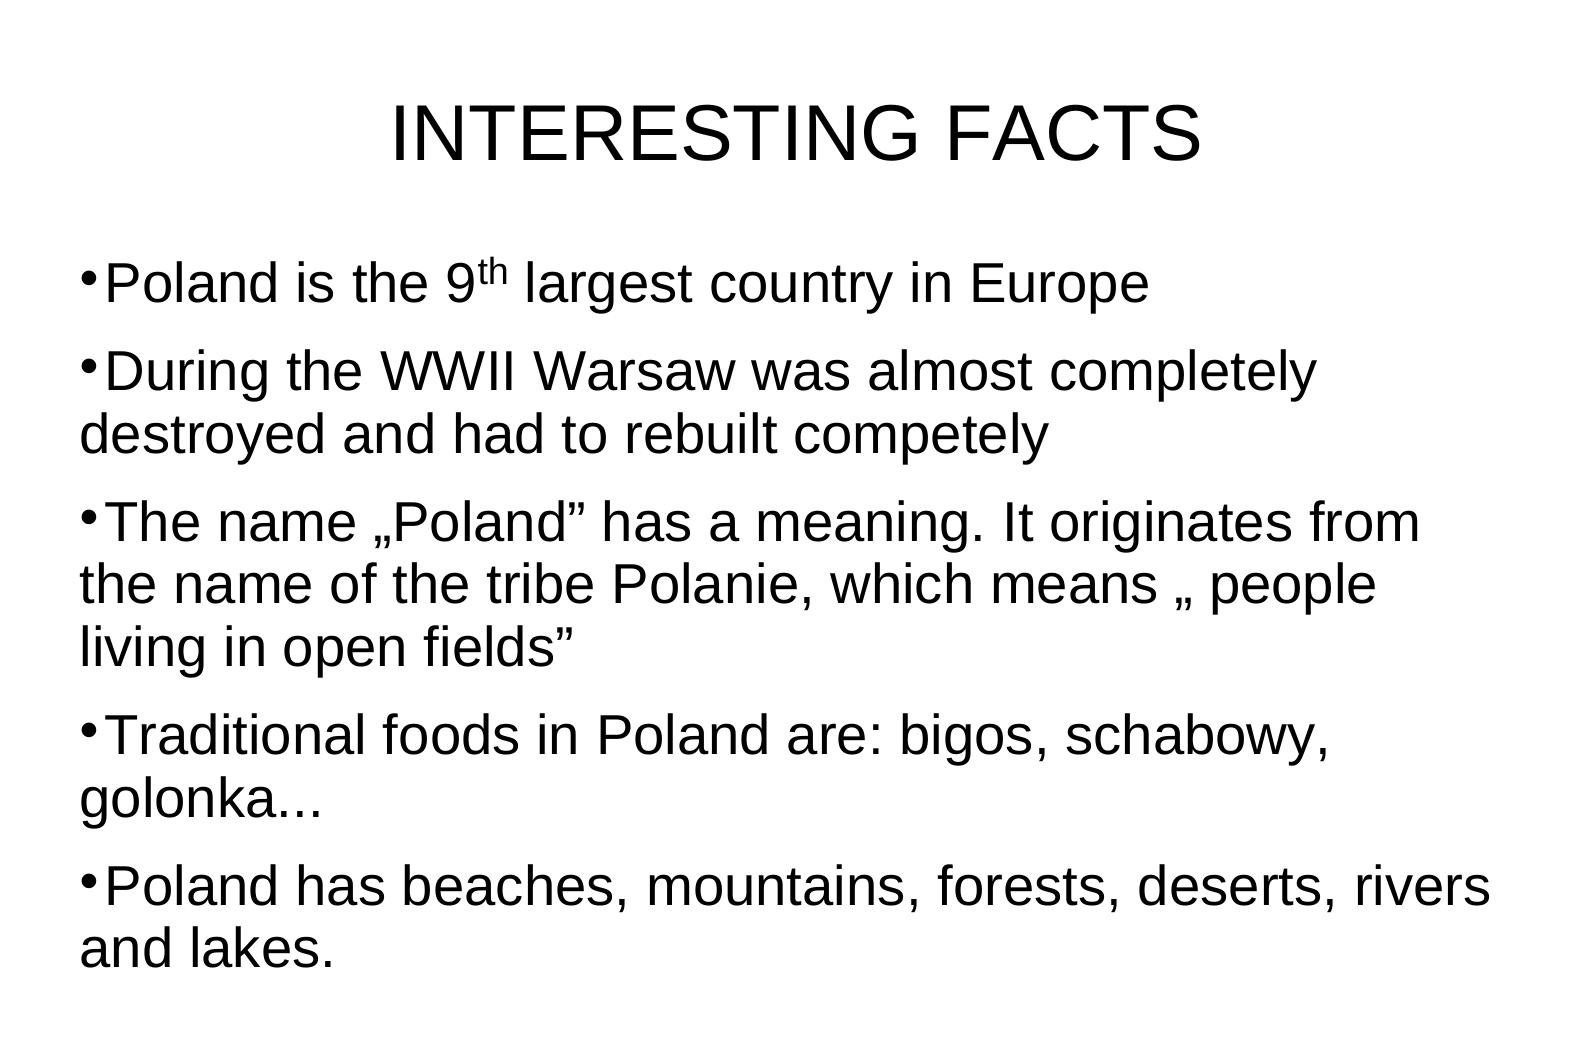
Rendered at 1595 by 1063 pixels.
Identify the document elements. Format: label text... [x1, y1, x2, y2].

title INTERESTING FACTS [79, 42, 1515, 220]
list Poland is the 9th largest country in Europe During the WWII Warsaw was almost completely destroyed and had to rebuilt competely The name „Poland” has a meaning. It originates from the name of the tribe Polanie, which means „ people living in open fields” Traditional foods in Poland are: bigos, schabowy, golonka... Poland has beaches, mountains, forests, deserts, rivers and lakes. [79, 248, 1515, 985]
